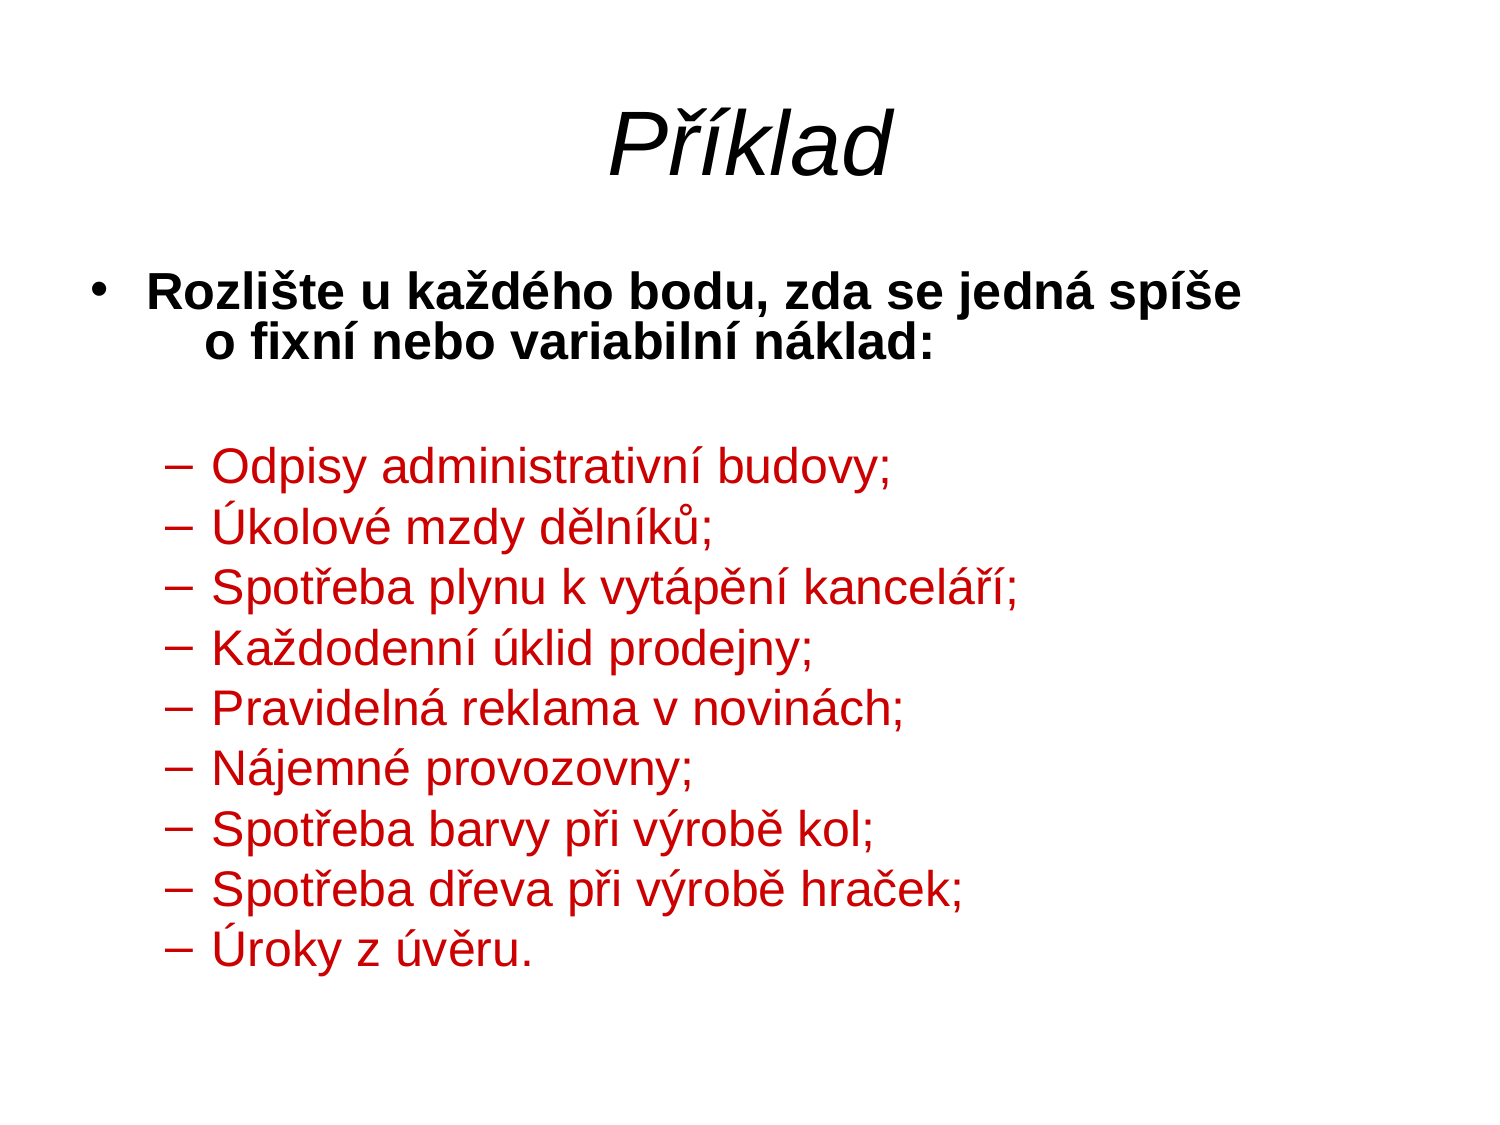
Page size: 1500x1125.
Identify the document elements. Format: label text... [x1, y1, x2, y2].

title Příklad [75, 45, 1426, 233]
list Rozlište u každého bodu, zda se jedná spíše o fixní nebo variabilní náklad: Odpisy administrativní budovy; Úkolové mzdy dělníků; Spotřeba plynu k vytápění kanceláří; Každodenní úklid prodejny; Pravidelná reklama v novinách; Nájemné provozovny; Spotřeba barvy při výrobě kol; Spotřeba dřeva při výrobě hraček; Úroky z úvěru. [75, 262, 1426, 1121]
